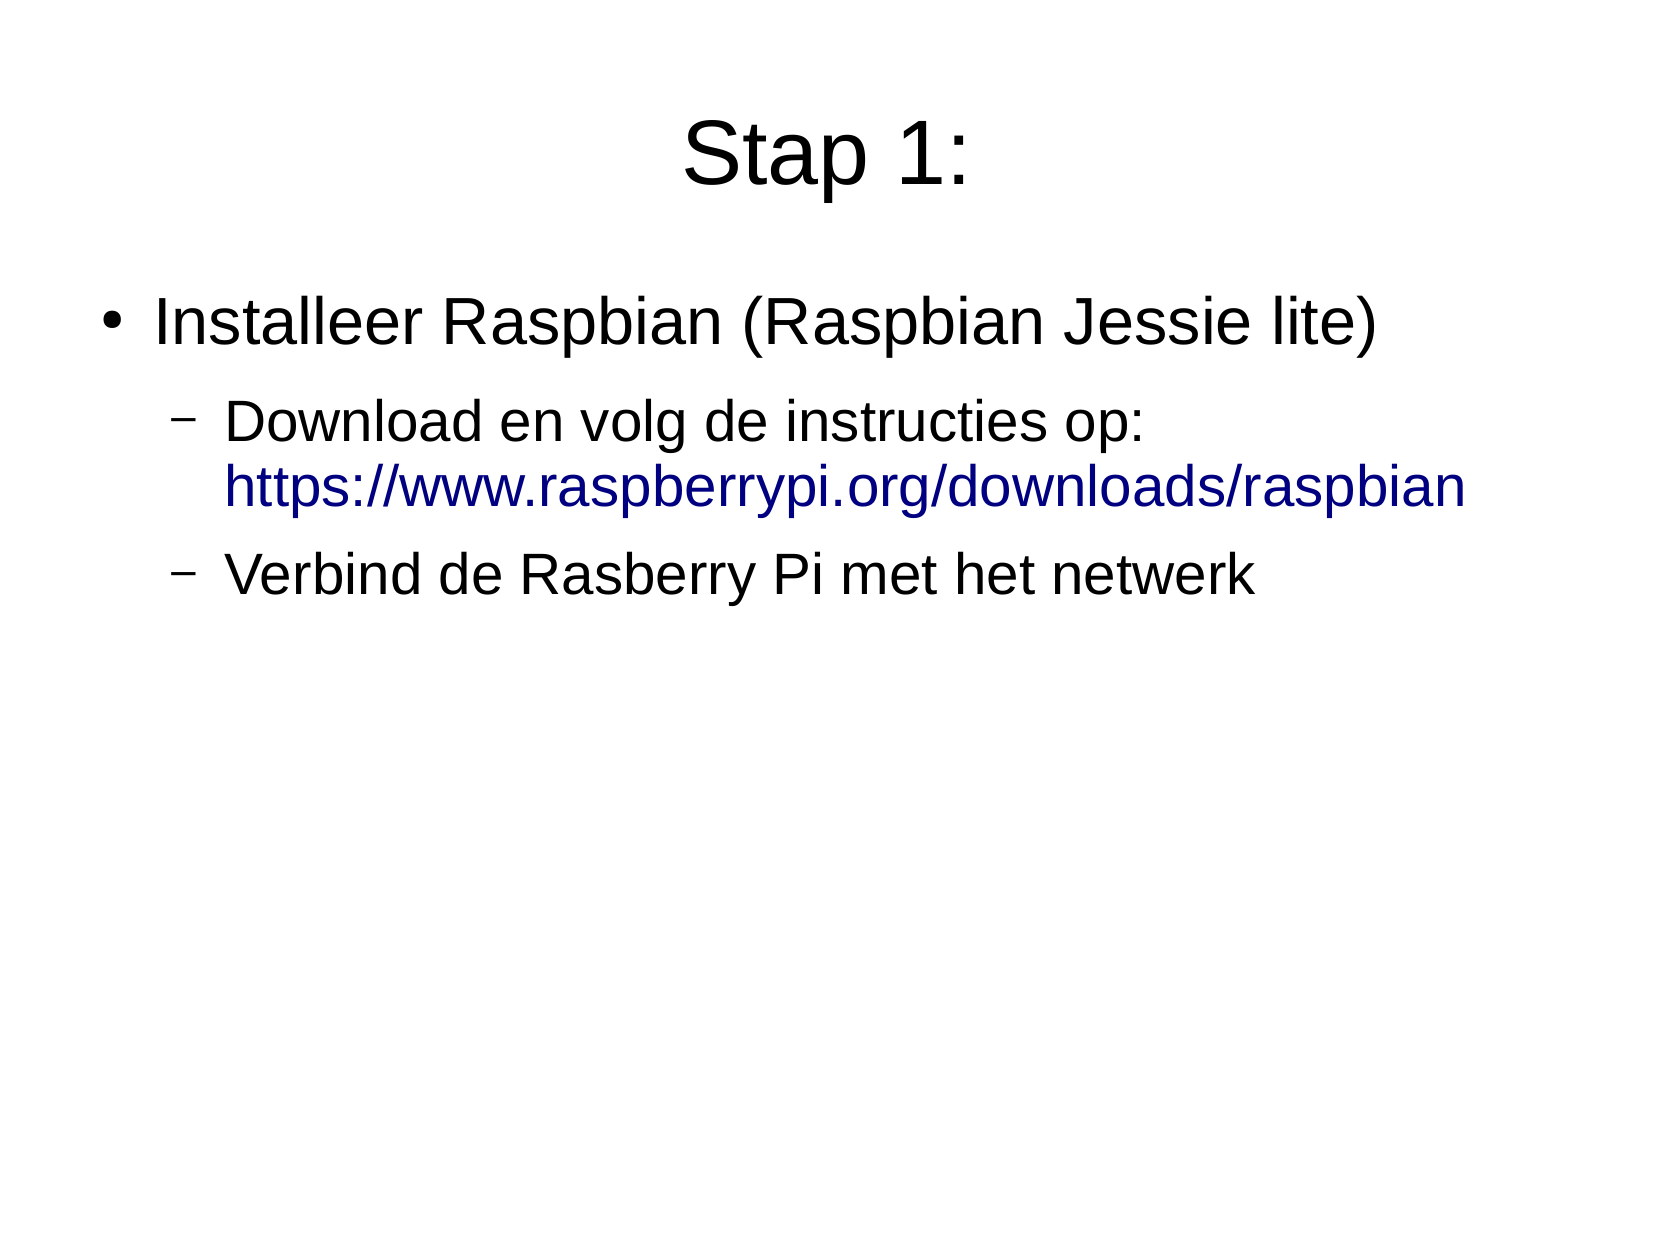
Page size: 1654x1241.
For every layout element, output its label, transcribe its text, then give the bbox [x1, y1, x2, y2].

list Installeer Raspbian (Raspbian Jessie lite) Download en volg de instructies op:https://www.raspberrypi.org/downloads/raspbian Verbind de Rasberry Pi met het netwerk [82, 284, 1571, 1004]
title Stap 1: [82, 49, 1571, 257]
